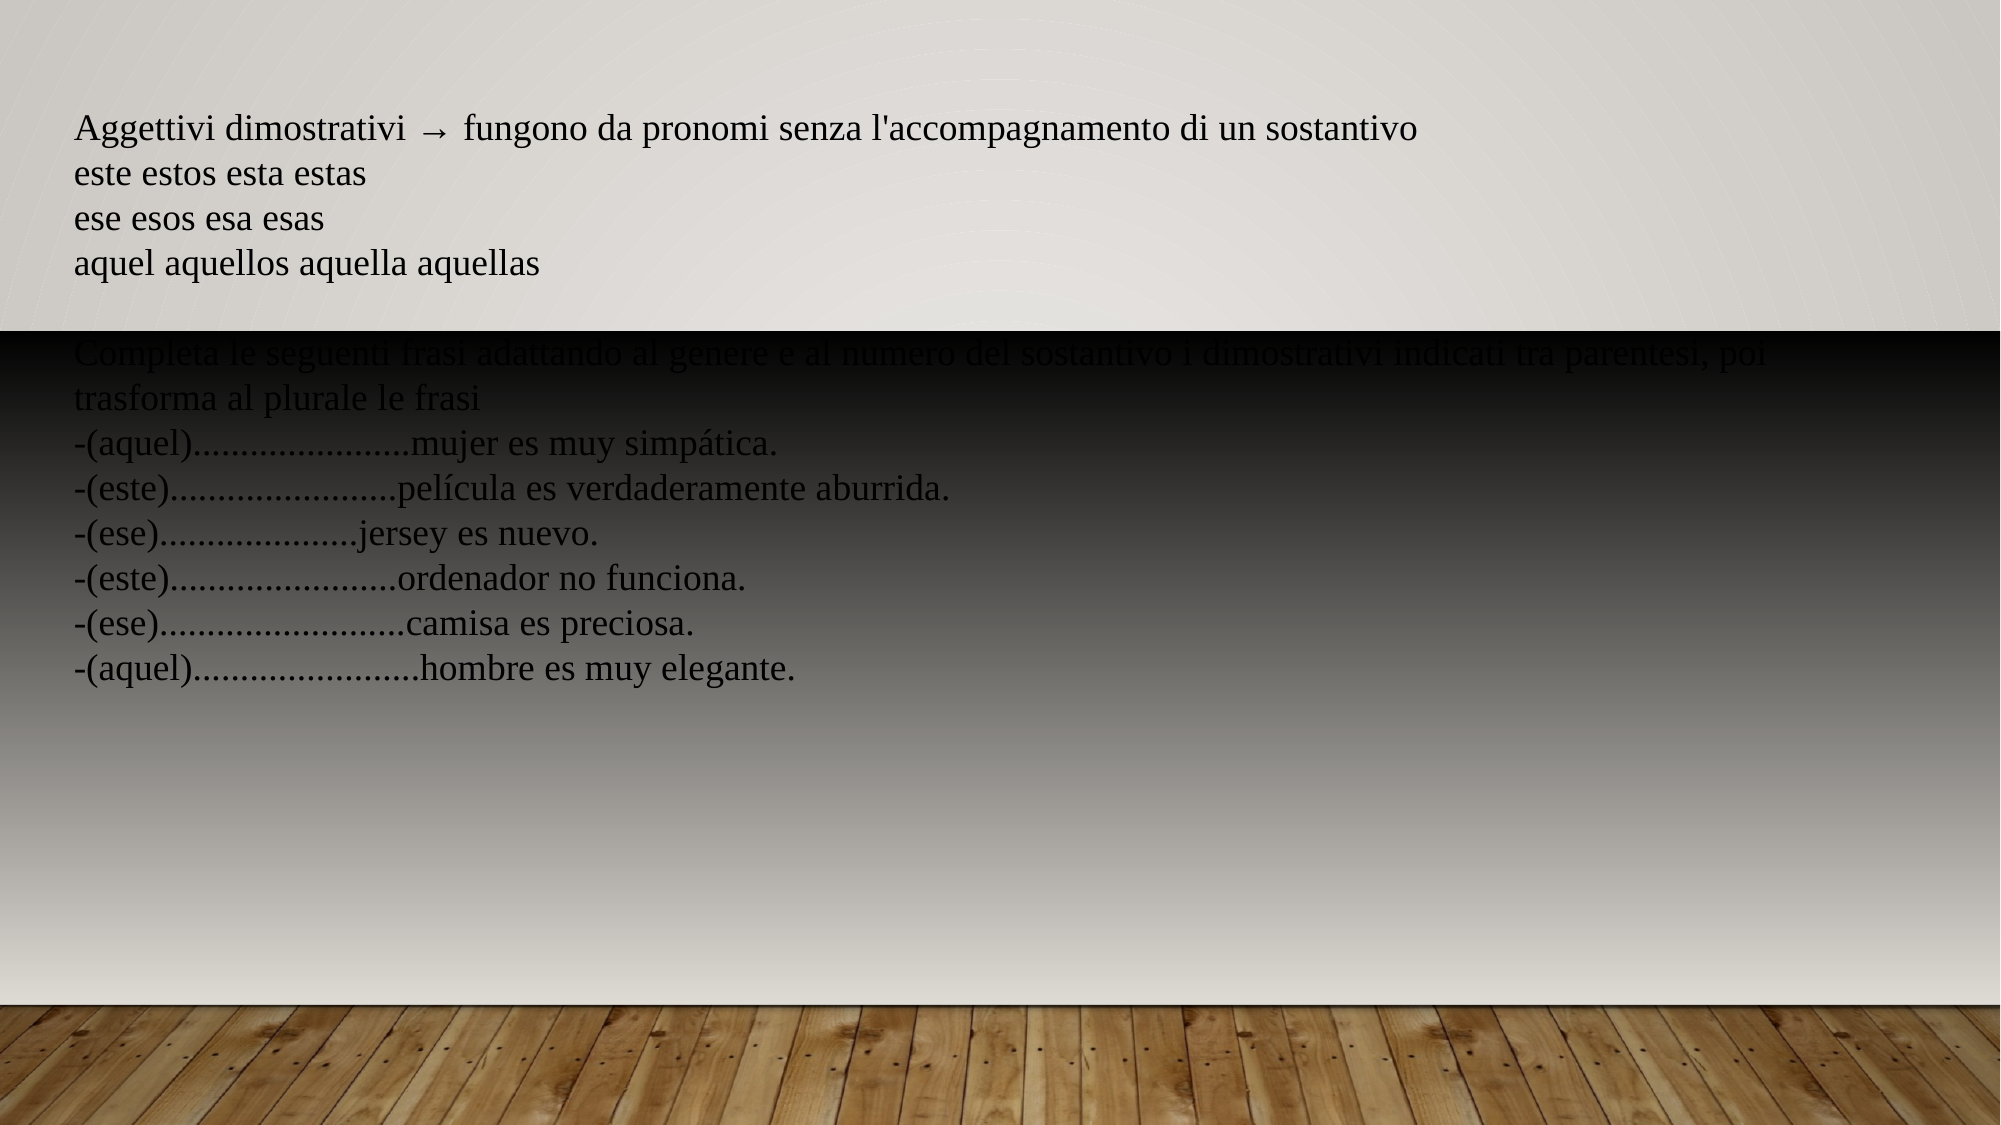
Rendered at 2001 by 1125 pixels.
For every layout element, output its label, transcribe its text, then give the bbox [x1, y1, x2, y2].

text_box Aggettivi dimostrativi → fungono da pronomi senza l'accompagnamento di un sostantivo este estos esta estas ese esos esa esas aquel aquellos aquella aquellas Completa le seguenti frasi adattando al genere e al numero del sostantivo i dimostrativi indicati tra parentesi, poi trasforma al plurale le frasi -(aquel).......................mujer es muy simpática. -(este)........................película es verdaderamente aburrida. -(ese).....................jersey es nuevo. -(este)........................ordenador no funciona. -(ese)..........................camisa es preciosa. -(aquel)........................hombre es muy elegante. [58, 95, 1904, 748]
